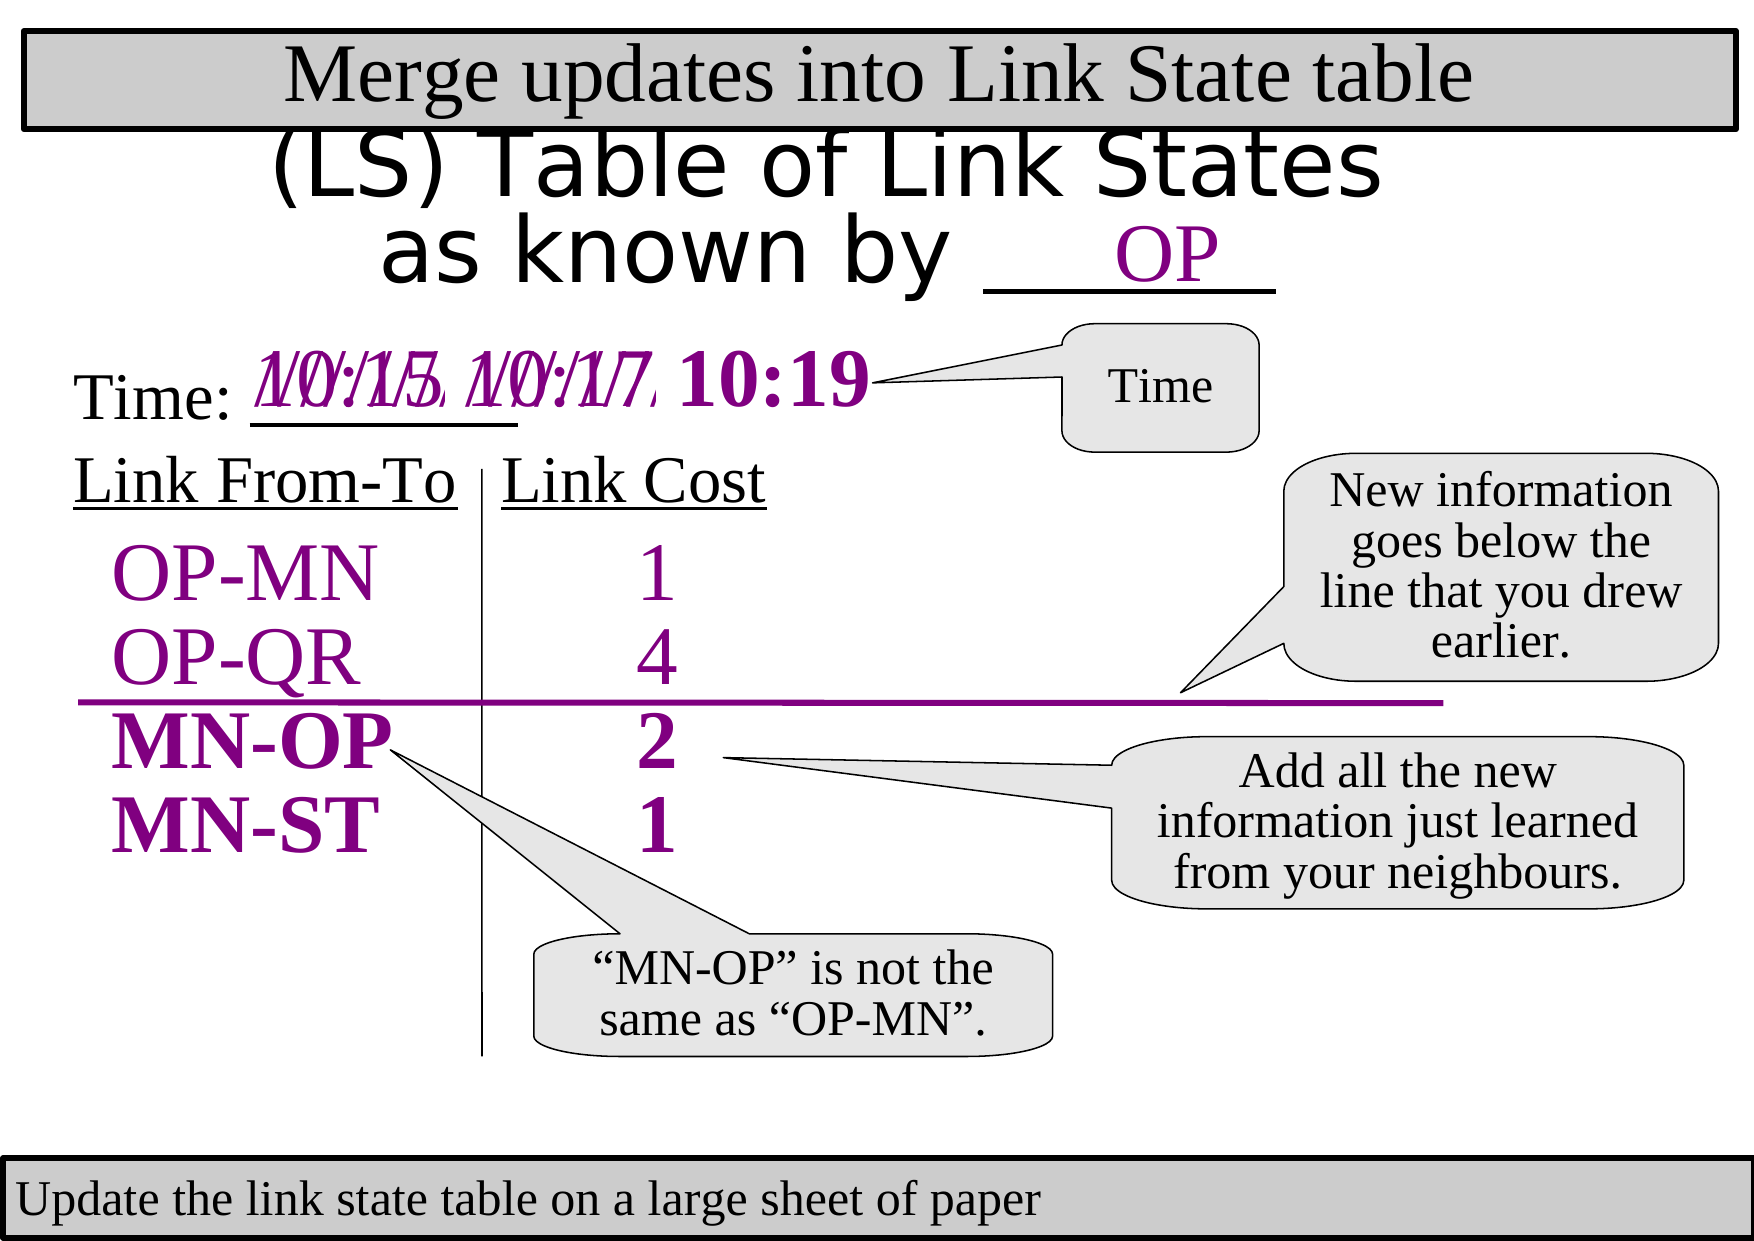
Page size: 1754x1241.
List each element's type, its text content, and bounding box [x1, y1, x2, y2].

text_box Add all the new information just learned from your neighbours. [723, 736, 1684, 909]
text_box Time [872, 323, 1260, 453]
text_box OP-MN 1 OP-QR 4 MN-OP 2 MN-ST 1 [111, 533, 1033, 699]
text_box Update the link state table on a large sheet of paper [3, 1158, 1754, 1238]
text_box “MN-OP” is not the same as “OP-MN”. [390, 749, 1053, 1057]
text_box OP [1114, 214, 1230, 307]
title (LS) Table of Link States as known by [123, 130, 1530, 337]
text_box 10:15 10:17 10:19 [254, 339, 863, 433]
text_box Time: Link From-To Link Cost [58, 357, 1465, 1103]
text_box New information goes below the line that you drew earlier. [1180, 453, 1719, 693]
text_box OP-MN 1 OP-QR 4 MN-OP 2 MN-ST 1 [111, 706, 1033, 1046]
text_box Merge updates into Link State table [23, 31, 1736, 130]
